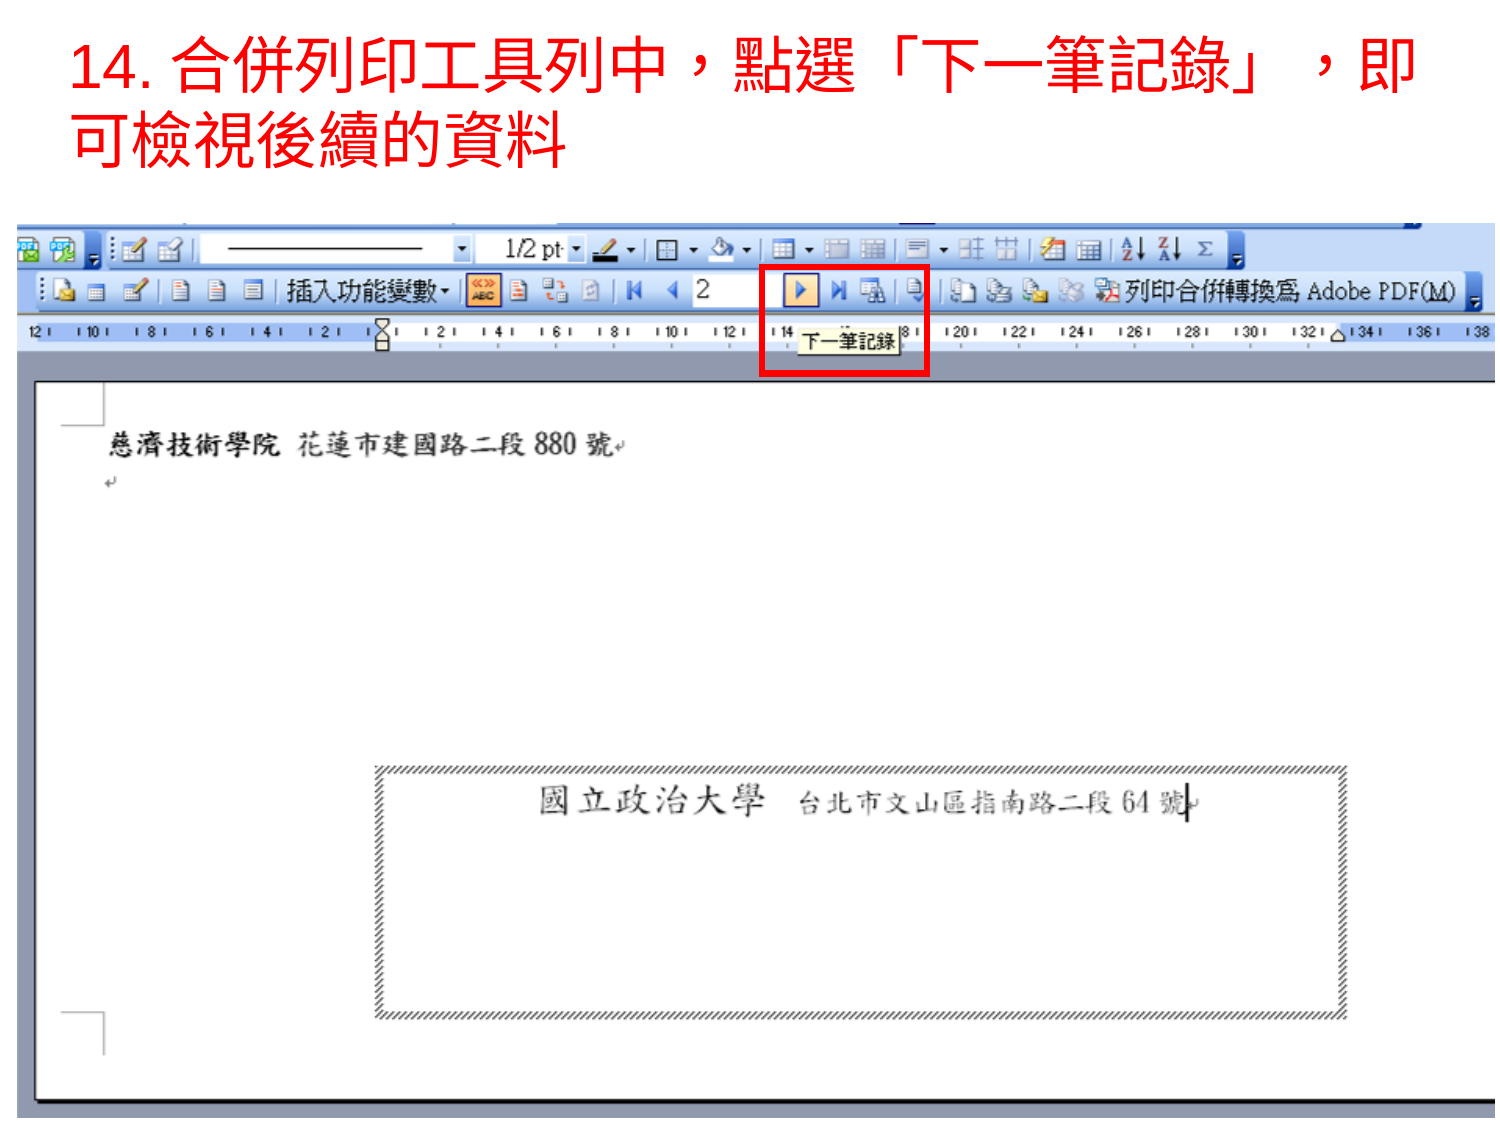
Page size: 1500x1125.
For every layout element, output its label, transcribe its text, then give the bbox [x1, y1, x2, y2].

text_box 14.合併列印工具列中，點選「下一筆記錄」，即可檢視後續的資料 [53, 19, 1447, 185]
picture [17, 223, 1495, 1118]
